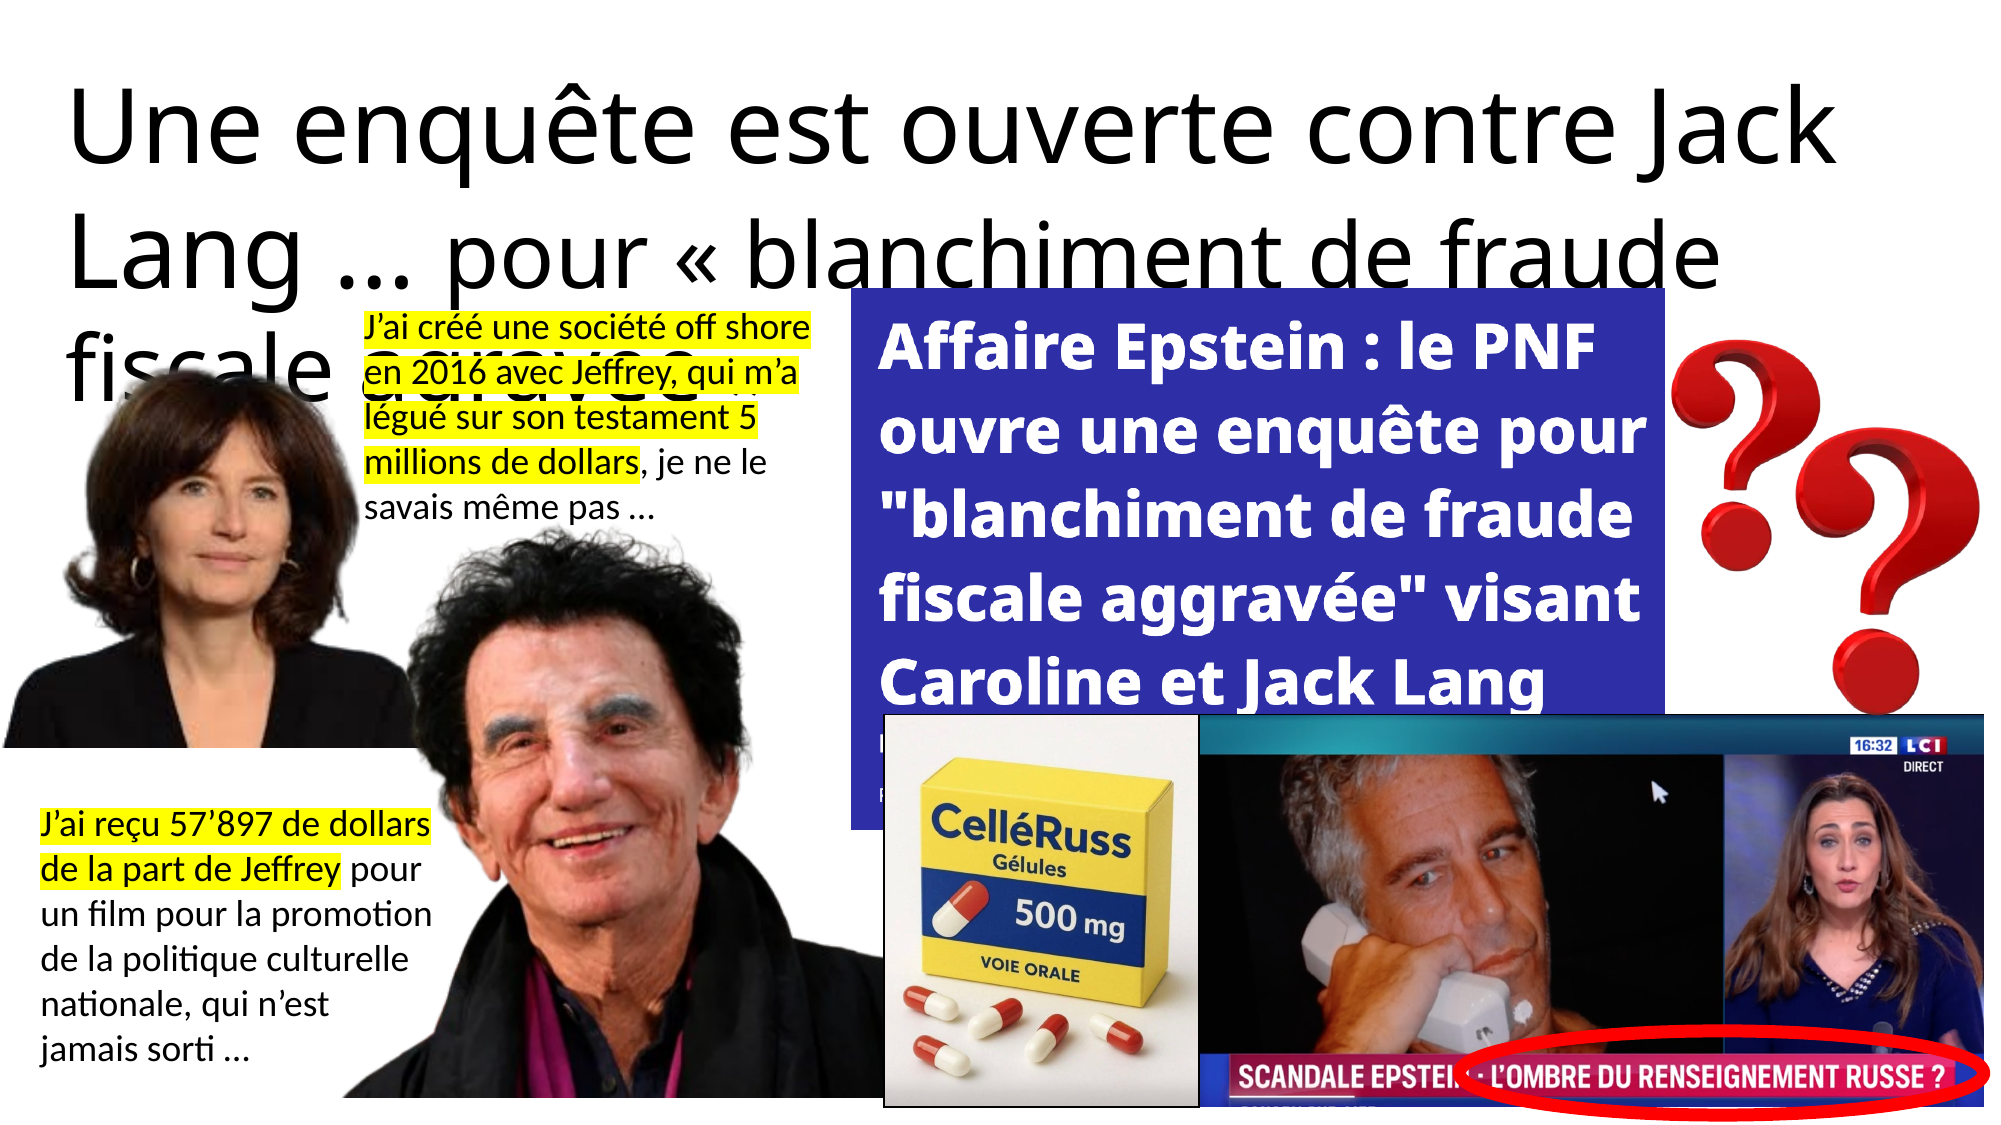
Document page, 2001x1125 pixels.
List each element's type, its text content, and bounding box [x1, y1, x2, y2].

text_box J’ai reçu 57’897 de dollars de la part de Jeffrey pour un film pour la promotion de la politique culturelle nationale, qui n’est jamais sorti … [25, 790, 450, 1079]
text_box Une enquête est ouverte contre Jack Lang … pour « blanchiment de fraude fiscale agravée » [50, 52, 1971, 305]
picture [1926, 1086, 1984, 1107]
picture [884, 715, 1199, 1107]
picture [1467, 1038, 1976, 1107]
picture [0, 288, 2000, 1107]
text_box J’ai créé une société off shore en 2016 avec Jeffrey, qui m’a légué sur son testament 5 millions de dollars, je ne le savais même pas … [349, 294, 852, 538]
